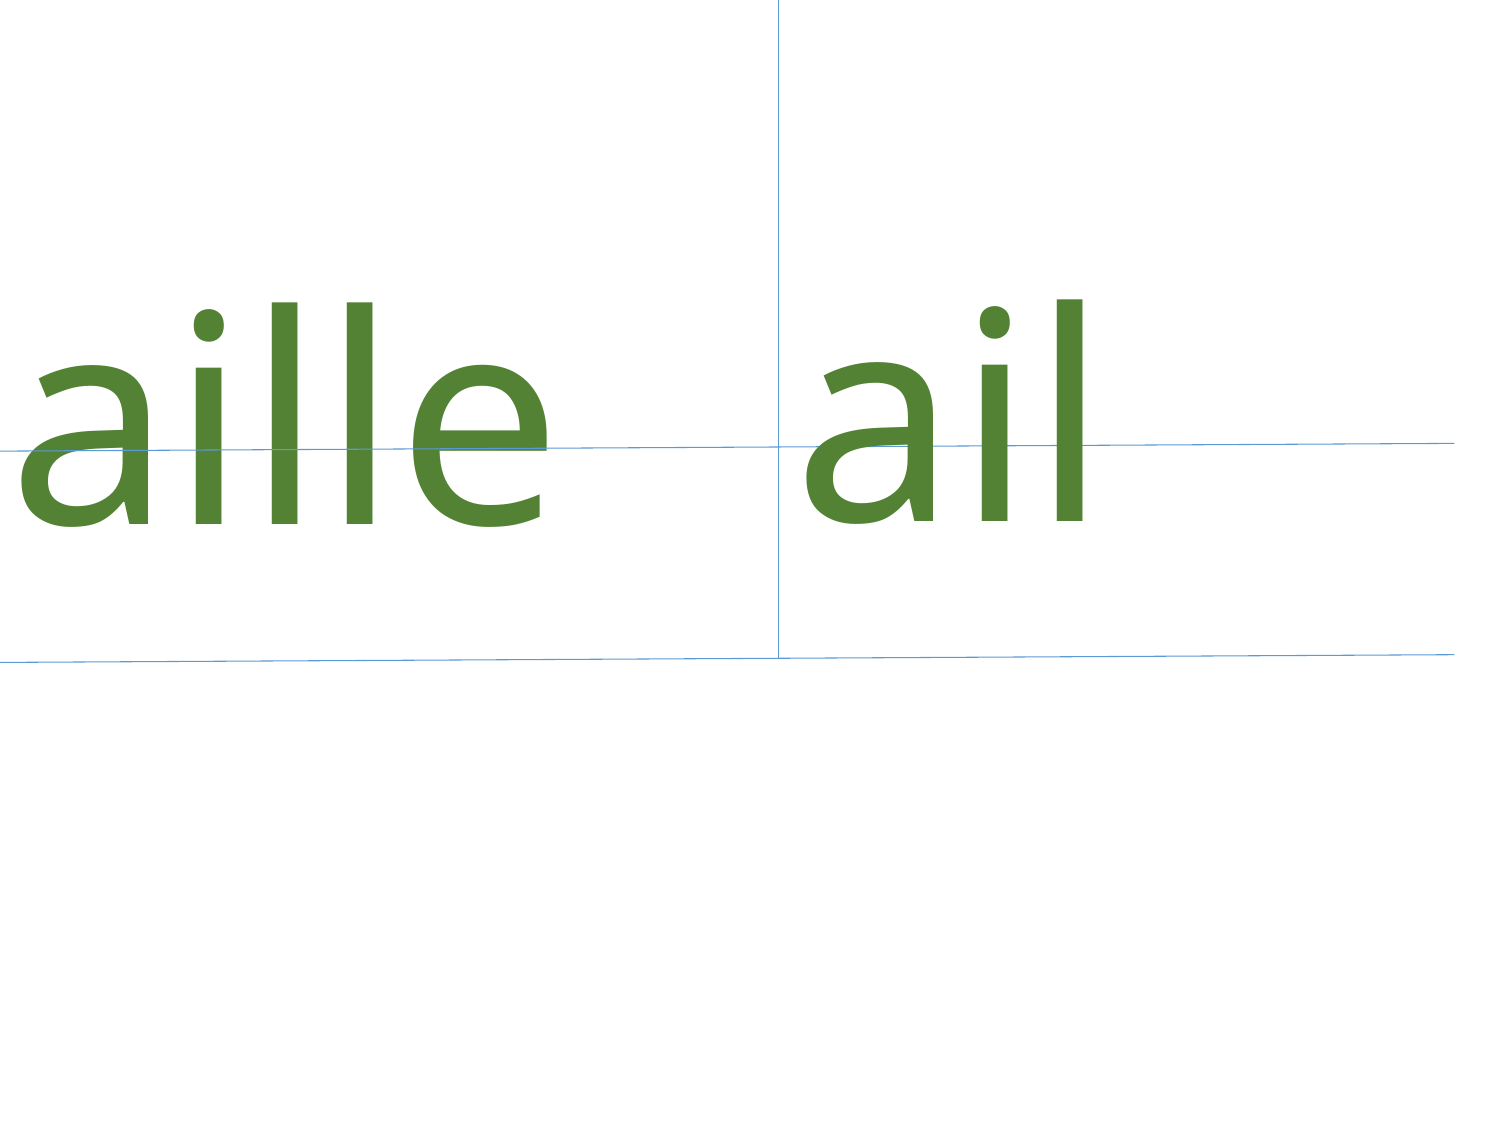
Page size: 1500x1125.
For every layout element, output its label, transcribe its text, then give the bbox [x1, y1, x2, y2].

text_box aille [440, 386, 520, 430]
text_box aille [48, 452, 123, 506]
text_box aille [0, 226, 778, 450]
text_box aille [0, 448, 778, 591]
text_box aille [779, 587, 822, 591]
text_box ail [779, 222, 1303, 587]
